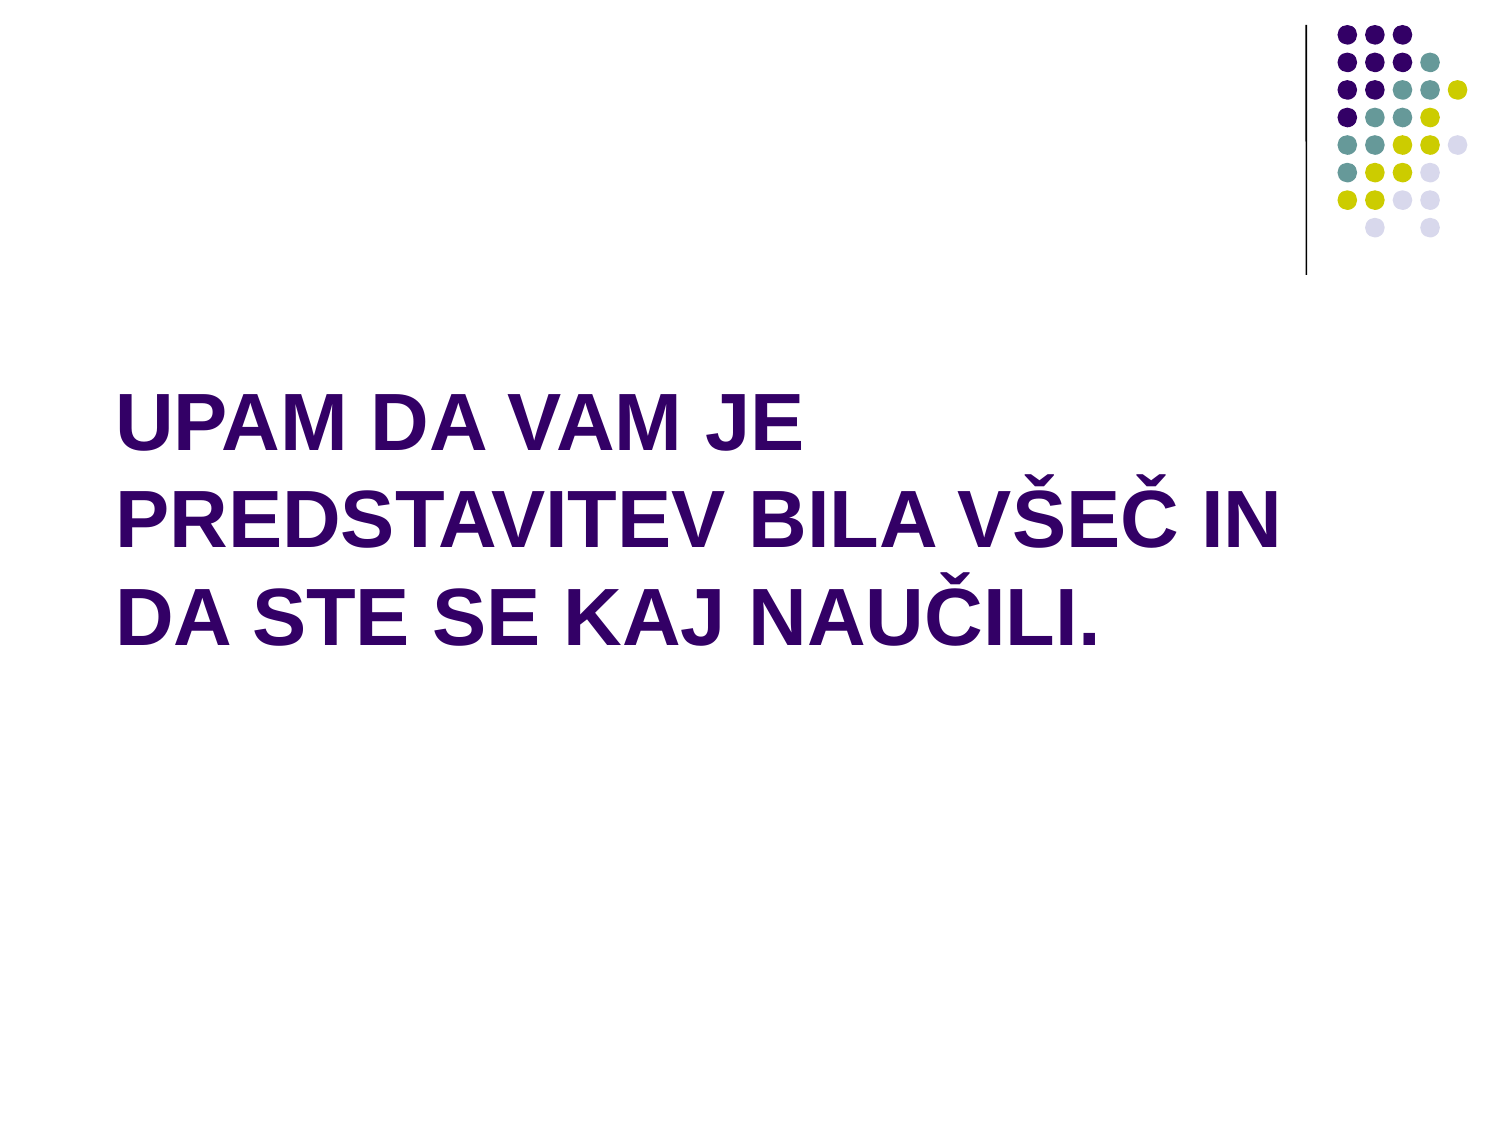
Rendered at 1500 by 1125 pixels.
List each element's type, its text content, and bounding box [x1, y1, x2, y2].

title UPAM DA VAM JE PREDSTAVITEV BILA VŠEČ IN DA STE SE KAJ NAUČILI. [100, 160, 1338, 669]
